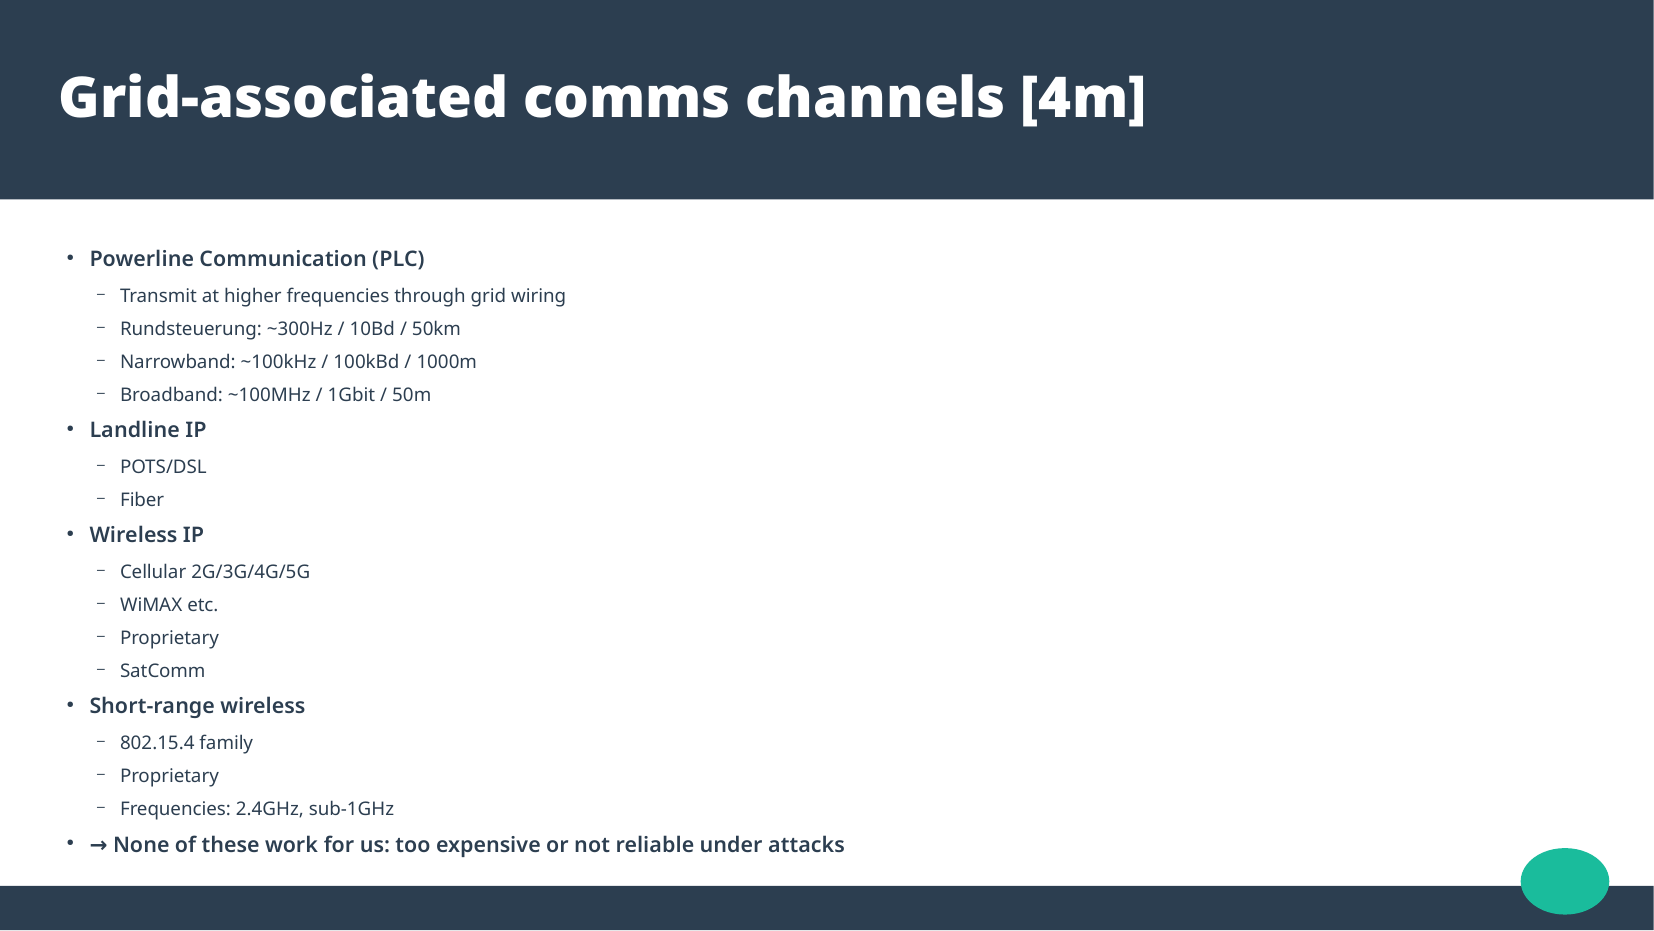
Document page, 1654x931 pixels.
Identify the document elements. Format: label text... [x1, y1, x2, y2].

title Grid-associated comms channels [4m] [59, 37, 1595, 155]
list Powerline Communication (PLC) Transmit at higher frequencies through grid wiring Rundsteuerung: ~300Hz / 10Bd / 50km Narrowband: ~100kHz / 100kBd / 1000m Broadband: ~100MHz / 1Gbit / 50m Landline IP POTS/DSL Fiber Wireless IP Cellular 2G/3G/4G/5G WiMAX etc. Proprietary SatComm Short-range wireless 802.15.4 family Proprietary Frequencies: 2.4GHz, sub-1GHz → None of these work for us: too expensive or not reliable under attacks [59, 243, 1595, 864]
